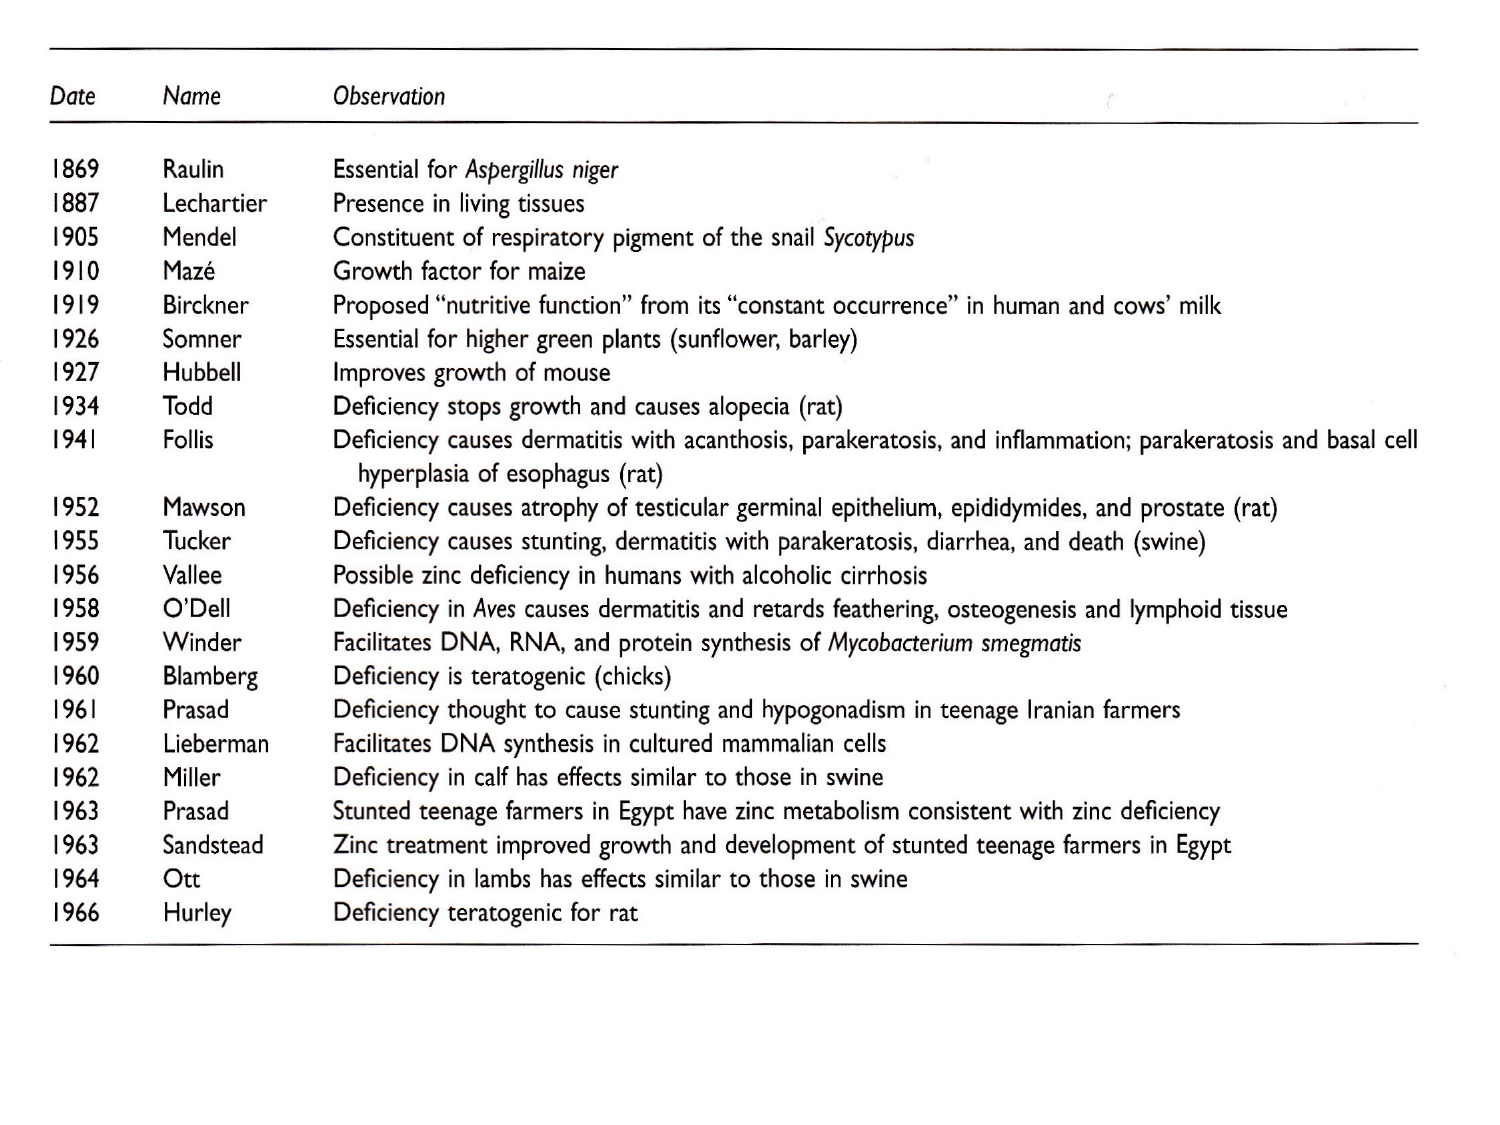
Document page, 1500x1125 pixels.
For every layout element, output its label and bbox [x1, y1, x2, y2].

picture [0, 42, 1474, 988]
